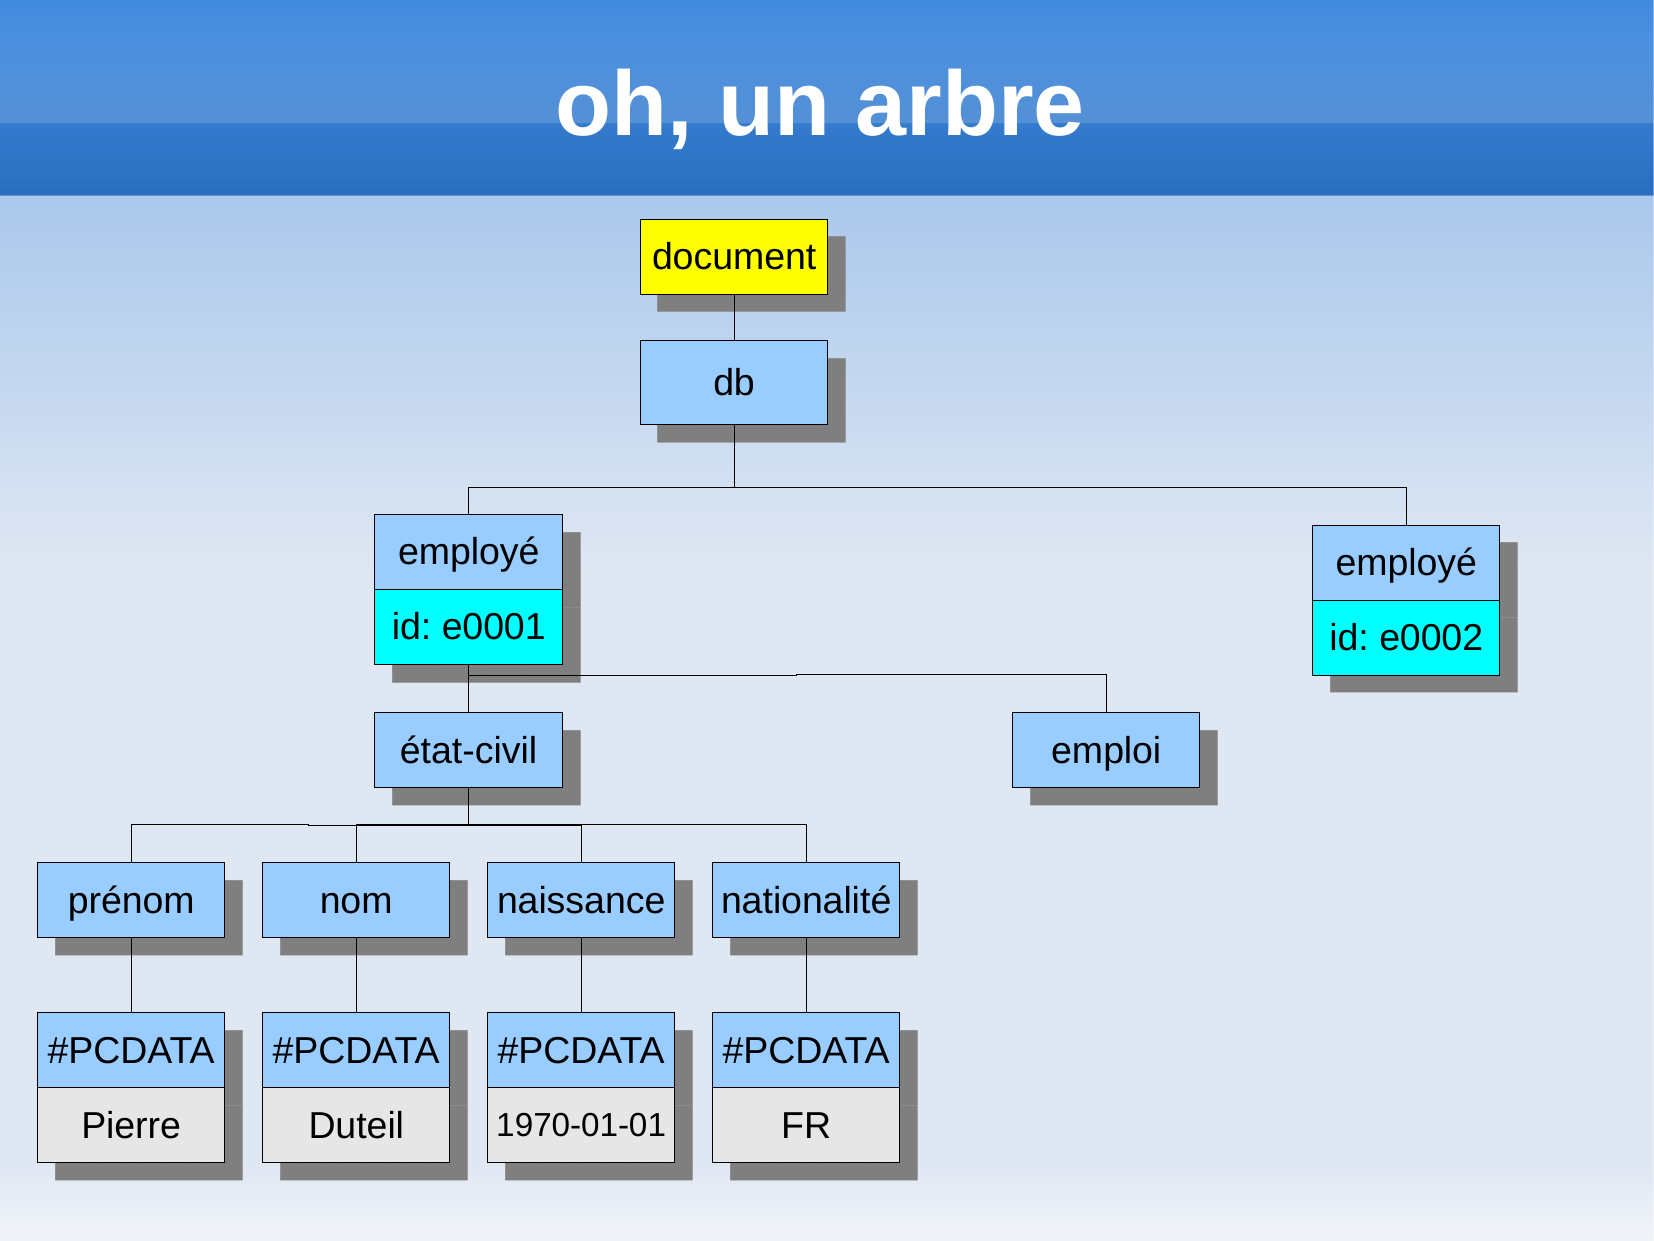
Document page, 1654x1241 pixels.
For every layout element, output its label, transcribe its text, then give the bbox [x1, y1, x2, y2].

text_box nom [262, 862, 450, 938]
text_box #PCDATA [37, 1012, 225, 1087]
text_box db [640, 340, 828, 425]
text_box id: e0002 [1312, 600, 1500, 676]
text_box 1970-01-01 [487, 1087, 675, 1163]
text_box #PCDATA [487, 1012, 675, 1087]
title oh, un arbre [76, 0, 1565, 208]
text_box FR [712, 1087, 900, 1163]
picture [0, 0, 1654, 1241]
text_box #PCDATA [712, 1012, 900, 1087]
text_box nationalité [712, 862, 900, 938]
text_box état-civil [374, 712, 563, 788]
text_box emploi [1012, 712, 1200, 788]
text_box document [640, 219, 828, 295]
text_box #PCDATA [262, 1012, 450, 1087]
text_box employé [374, 514, 563, 589]
text_box Duteil [262, 1087, 450, 1163]
text_box id: e0001 [374, 589, 563, 665]
text_box prénom [37, 862, 225, 938]
text_box id: e0001 [469, 658, 563, 665]
text_box employé [1312, 525, 1500, 600]
text_box Pierre [37, 1087, 225, 1163]
text_box naissance [487, 862, 675, 938]
